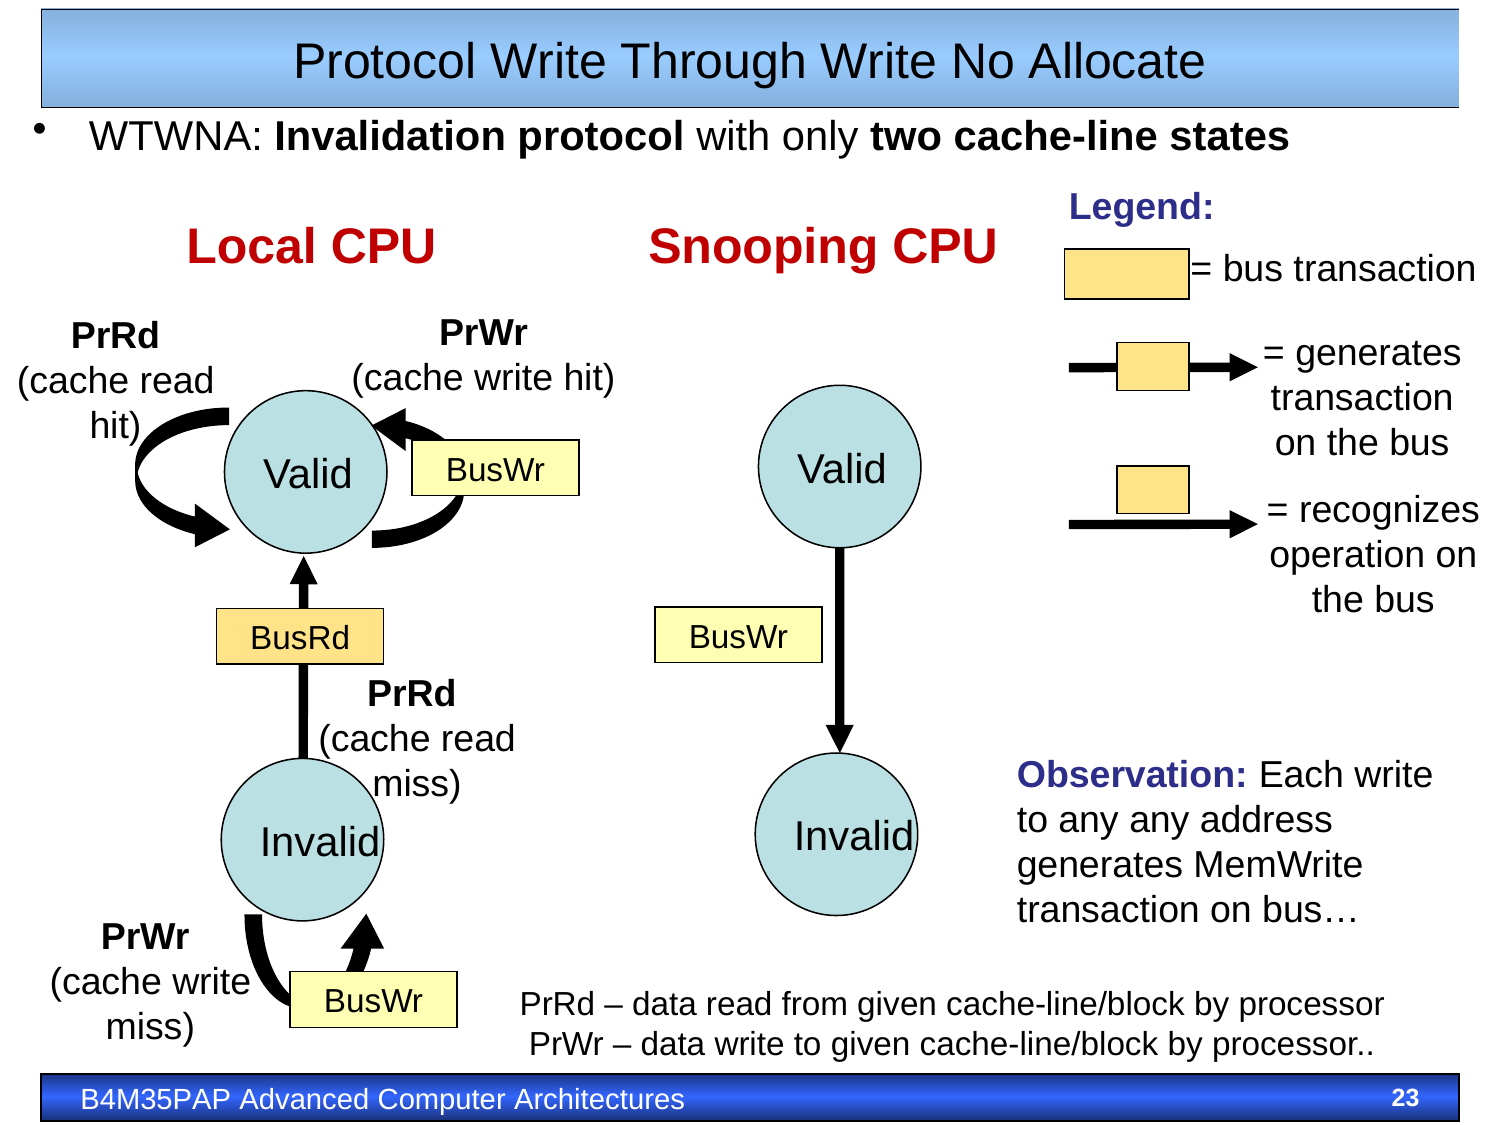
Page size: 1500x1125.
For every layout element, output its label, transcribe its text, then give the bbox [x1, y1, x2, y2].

text_box = bus transaction [1175, 236, 1492, 297]
text_box PrRd (cache read hit) [1, 303, 231, 454]
text_box Invalid [221, 758, 382, 921]
text_box Local CPU [171, 206, 451, 281]
text_box BusWr [411, 439, 579, 496]
text_box [372, 409, 444, 450]
text_box PrWr (cache write miss) [34, 904, 267, 1100]
text_box Snooping CPU [633, 206, 1013, 281]
text_box [372, 496, 463, 548]
text_box BusRd [216, 608, 384, 665]
text_box Valid [224, 390, 387, 554]
text_box [267, 955, 289, 1006]
list WTWNA: Invalidation protocol with only two cache-line states [17, 101, 1436, 1000]
text_box Legend: [1053, 175, 1230, 235]
text_box PrWr (cache write hit) [336, 300, 631, 406]
text_box Observation: Each write to any any address generates MemWrite transaction on bus… [1002, 743, 1477, 938]
text_box PrRd (cache read miss) [295, 661, 539, 857]
text_box PrRd – data read from given cache-line/block by processor PrWr – data write to given cache-line/block by processor.. [504, 974, 1462, 1070]
text_box = recognizes operation on the bus [1246, 477, 1500, 628]
text_box = generates transaction on the bus [1241, 320, 1484, 470]
title Protocol Write Through Write No Allocate [41, 8, 1459, 108]
text_box BusWr [289, 971, 458, 1028]
text_box Invalid [755, 753, 918, 916]
text_box [342, 915, 383, 971]
text_box [1116, 465, 1189, 514]
text_box [135, 408, 229, 547]
text_box [1117, 342, 1190, 391]
text_box Valid [758, 385, 921, 548]
text_box [1064, 249, 1190, 300]
text_box BusWr [654, 606, 822, 663]
